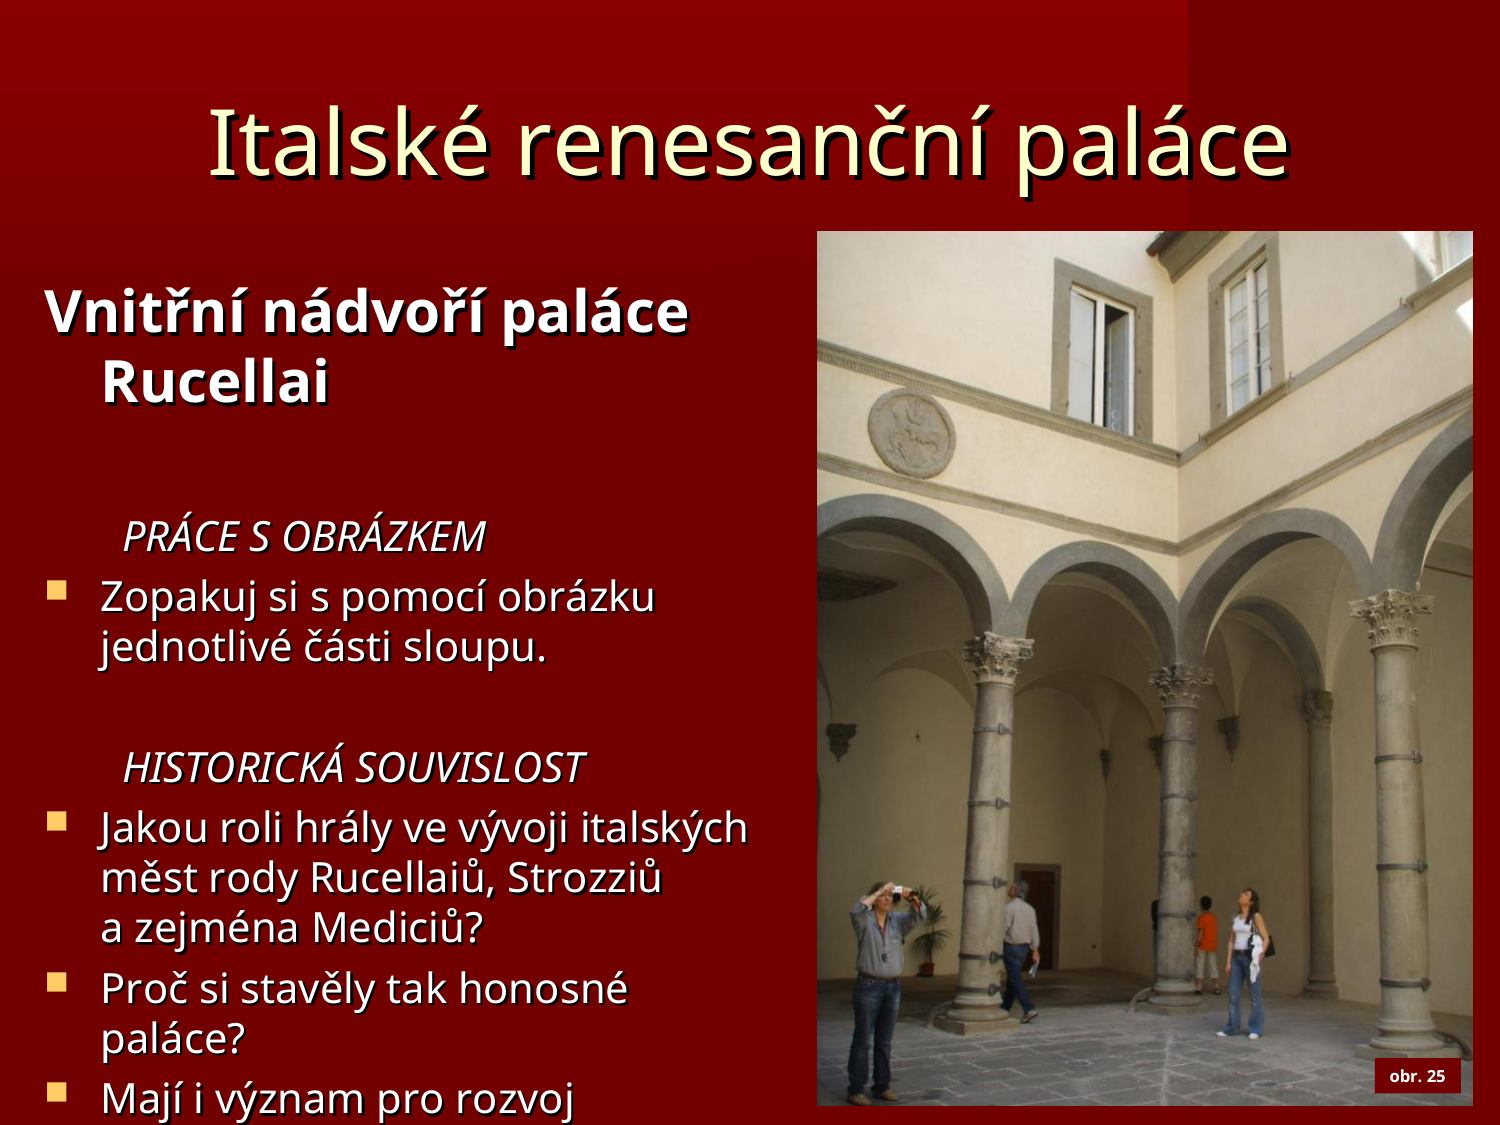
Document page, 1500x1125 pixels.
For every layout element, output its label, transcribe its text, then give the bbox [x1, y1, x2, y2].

text_box obr. 25 [1374, 1058, 1461, 1094]
text_box [817, 231, 1473, 1107]
list Vnitřní nádvoří paláce Rucellai PRÁCE S OBRÁZKEM Zopakuj si s pomocí obrázku jednotlivé části sloupu. HISTORICKÁ SOUVISLOST Jakou roli hrály ve vývoji italských měst rody Rucellaiů, Strozziů a zejména Mediciů? Proč si stavěly tak honosné paláce? Mají i význam pro rozvoj renesance? [29, 267, 798, 1094]
title Italské renesanční paláce [75, 45, 1426, 233]
